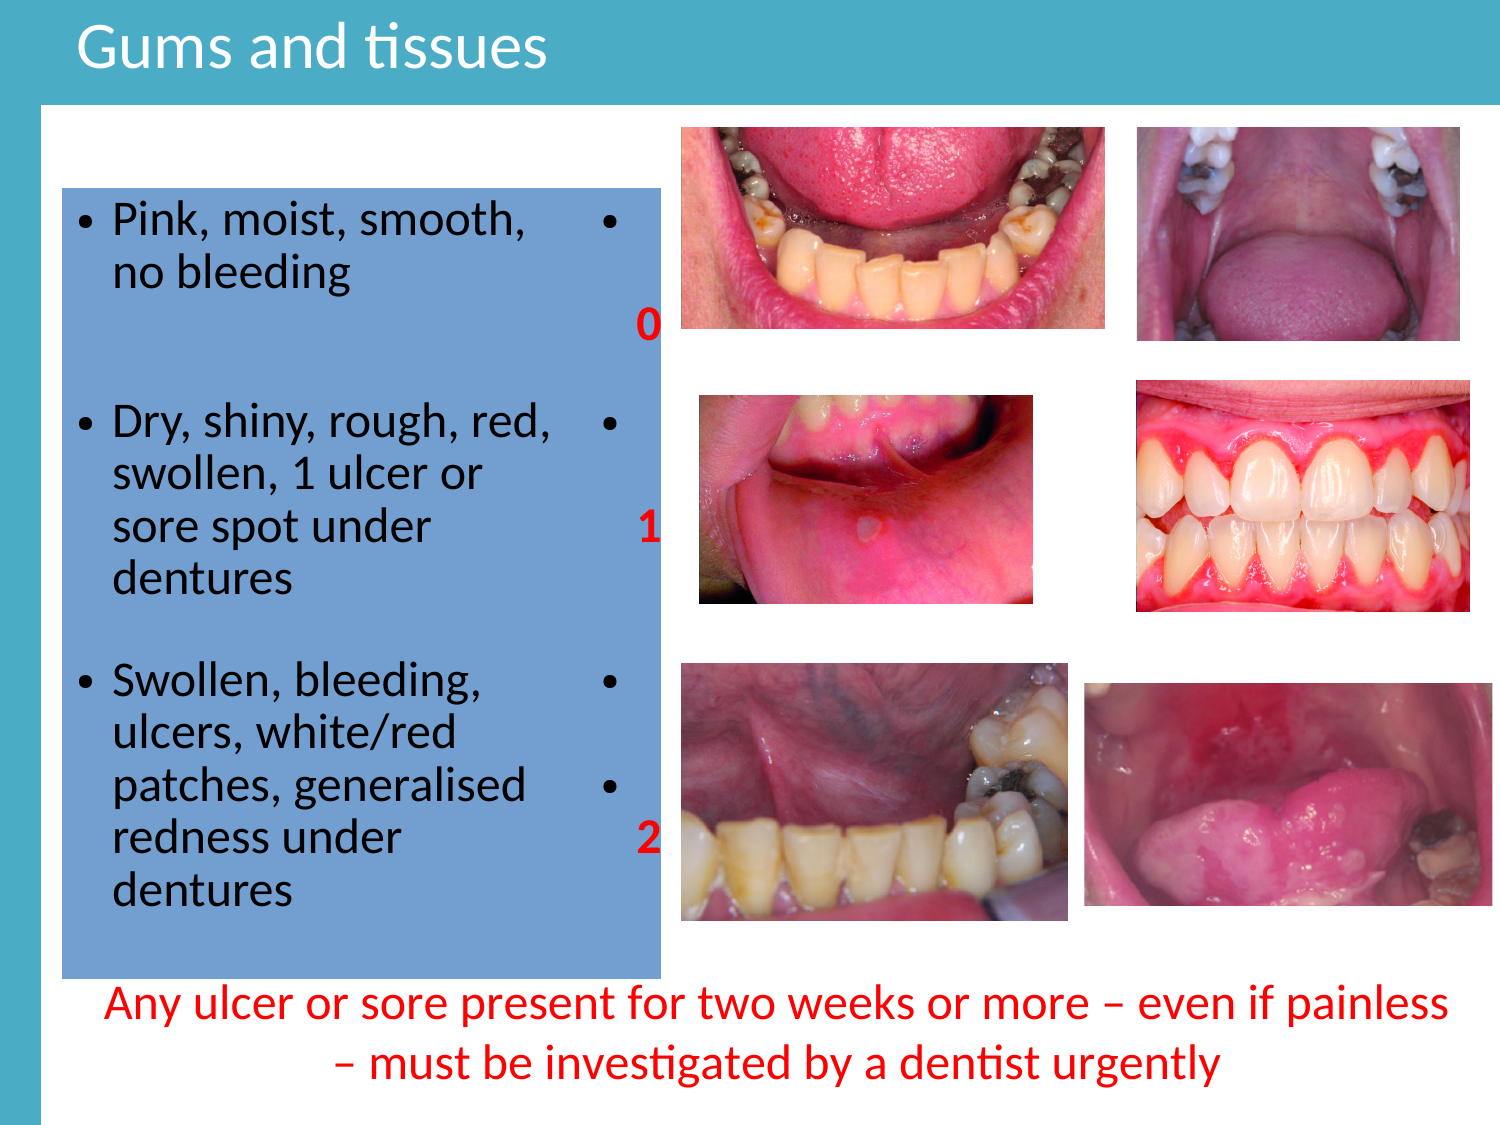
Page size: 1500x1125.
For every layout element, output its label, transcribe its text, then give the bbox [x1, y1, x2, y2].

picture [681, 663, 1068, 921]
text_box Any ulcer or sore present for two weeks or more – even if painless – must be investigated by a dentist urgently [84, 962, 1470, 1097]
text_box Gums and tissues [61, 0, 805, 91]
table_header 2 [586, 649, 661, 979]
table_header Swollen, bleeding, ulcers, white/red patches, generalised redness under dentures [62, 649, 586, 979]
table_header Pink, moist, smooth, no bleeding [62, 188, 586, 390]
picture [681, 127, 1105, 329]
picture [699, 395, 1033, 604]
text_box [0, 0, 1500, 1125]
picture [1136, 380, 1470, 612]
table_header Dry, shiny, rough, red, swollen, 1 ulcer or sore spot under dentures [62, 390, 586, 649]
picture [1136, 127, 1460, 341]
table_header 1 [586, 390, 661, 649]
table_header 0 [586, 188, 661, 390]
picture [1084, 683, 1493, 906]
